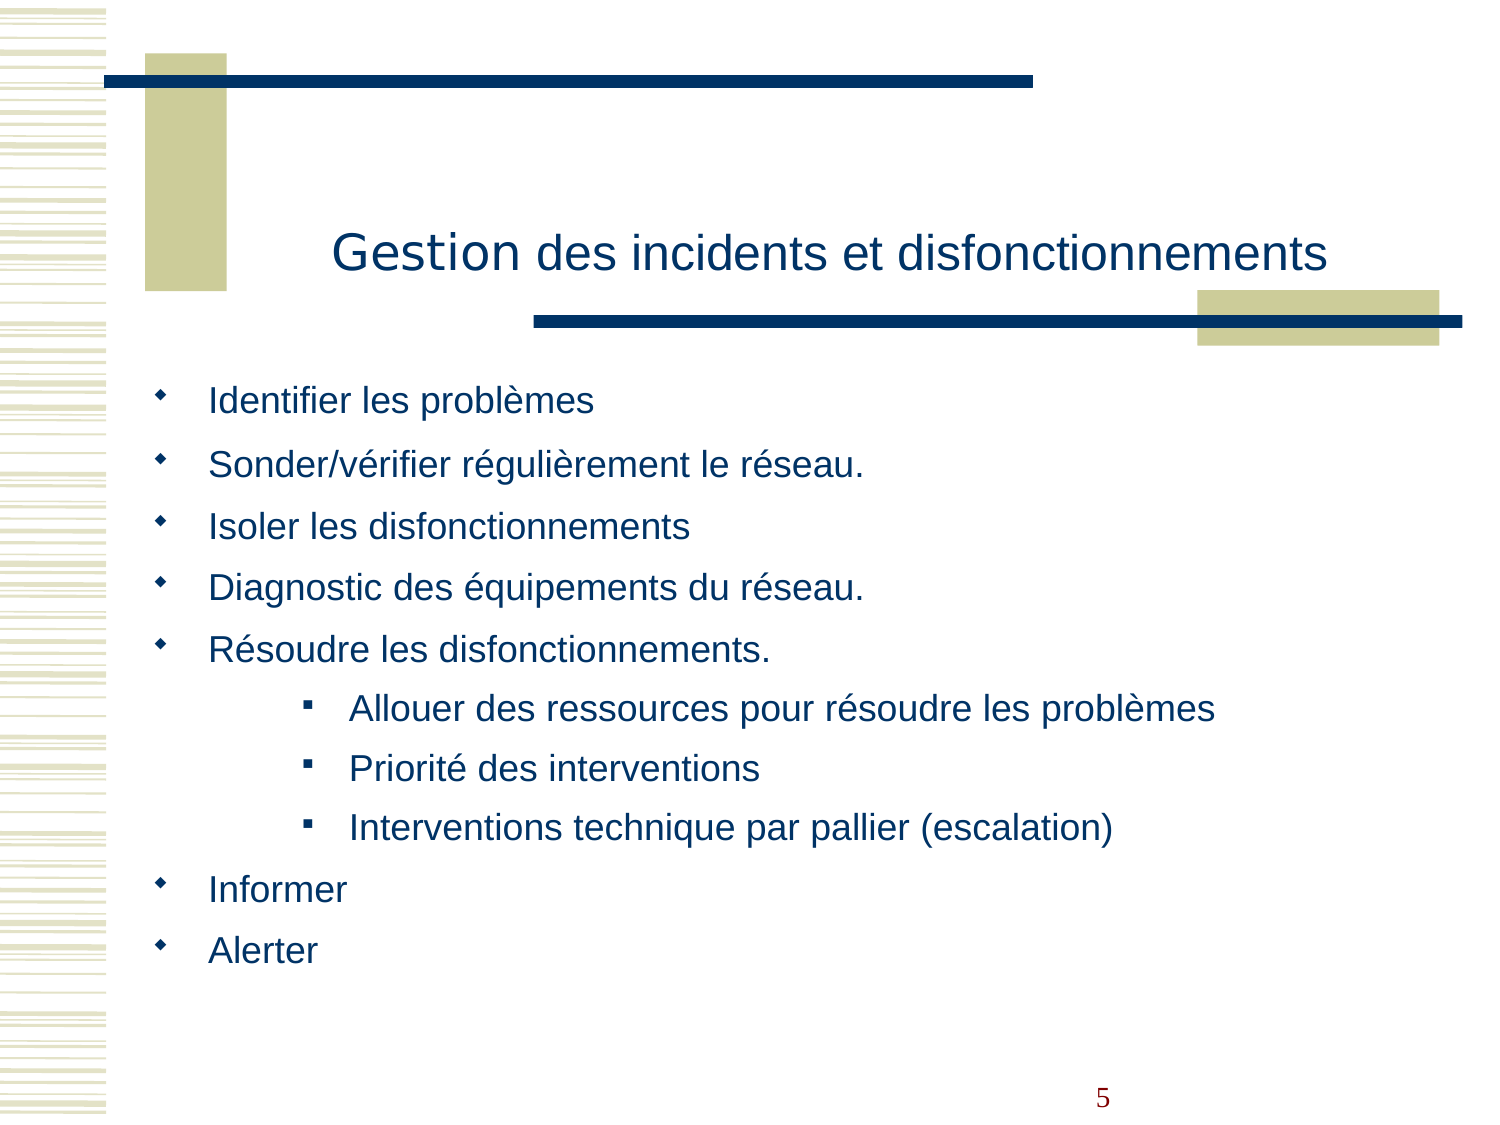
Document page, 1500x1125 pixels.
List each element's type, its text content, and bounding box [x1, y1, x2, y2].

title Gestion des incidents et disfonctionnements [225, 84, 1436, 288]
list Identifier les problèmes Sonder/vérifier régulièrement le réseau. Isoler les disfonctionnements Diagnostic des équipements du réseau. Résoudre les disfonctionnements. Allouer des ressources pour résoudre les problèmes Priorité des interventions Interventions technique par pallier (escalation) Informer Alerter [137, 363, 1439, 1060]
